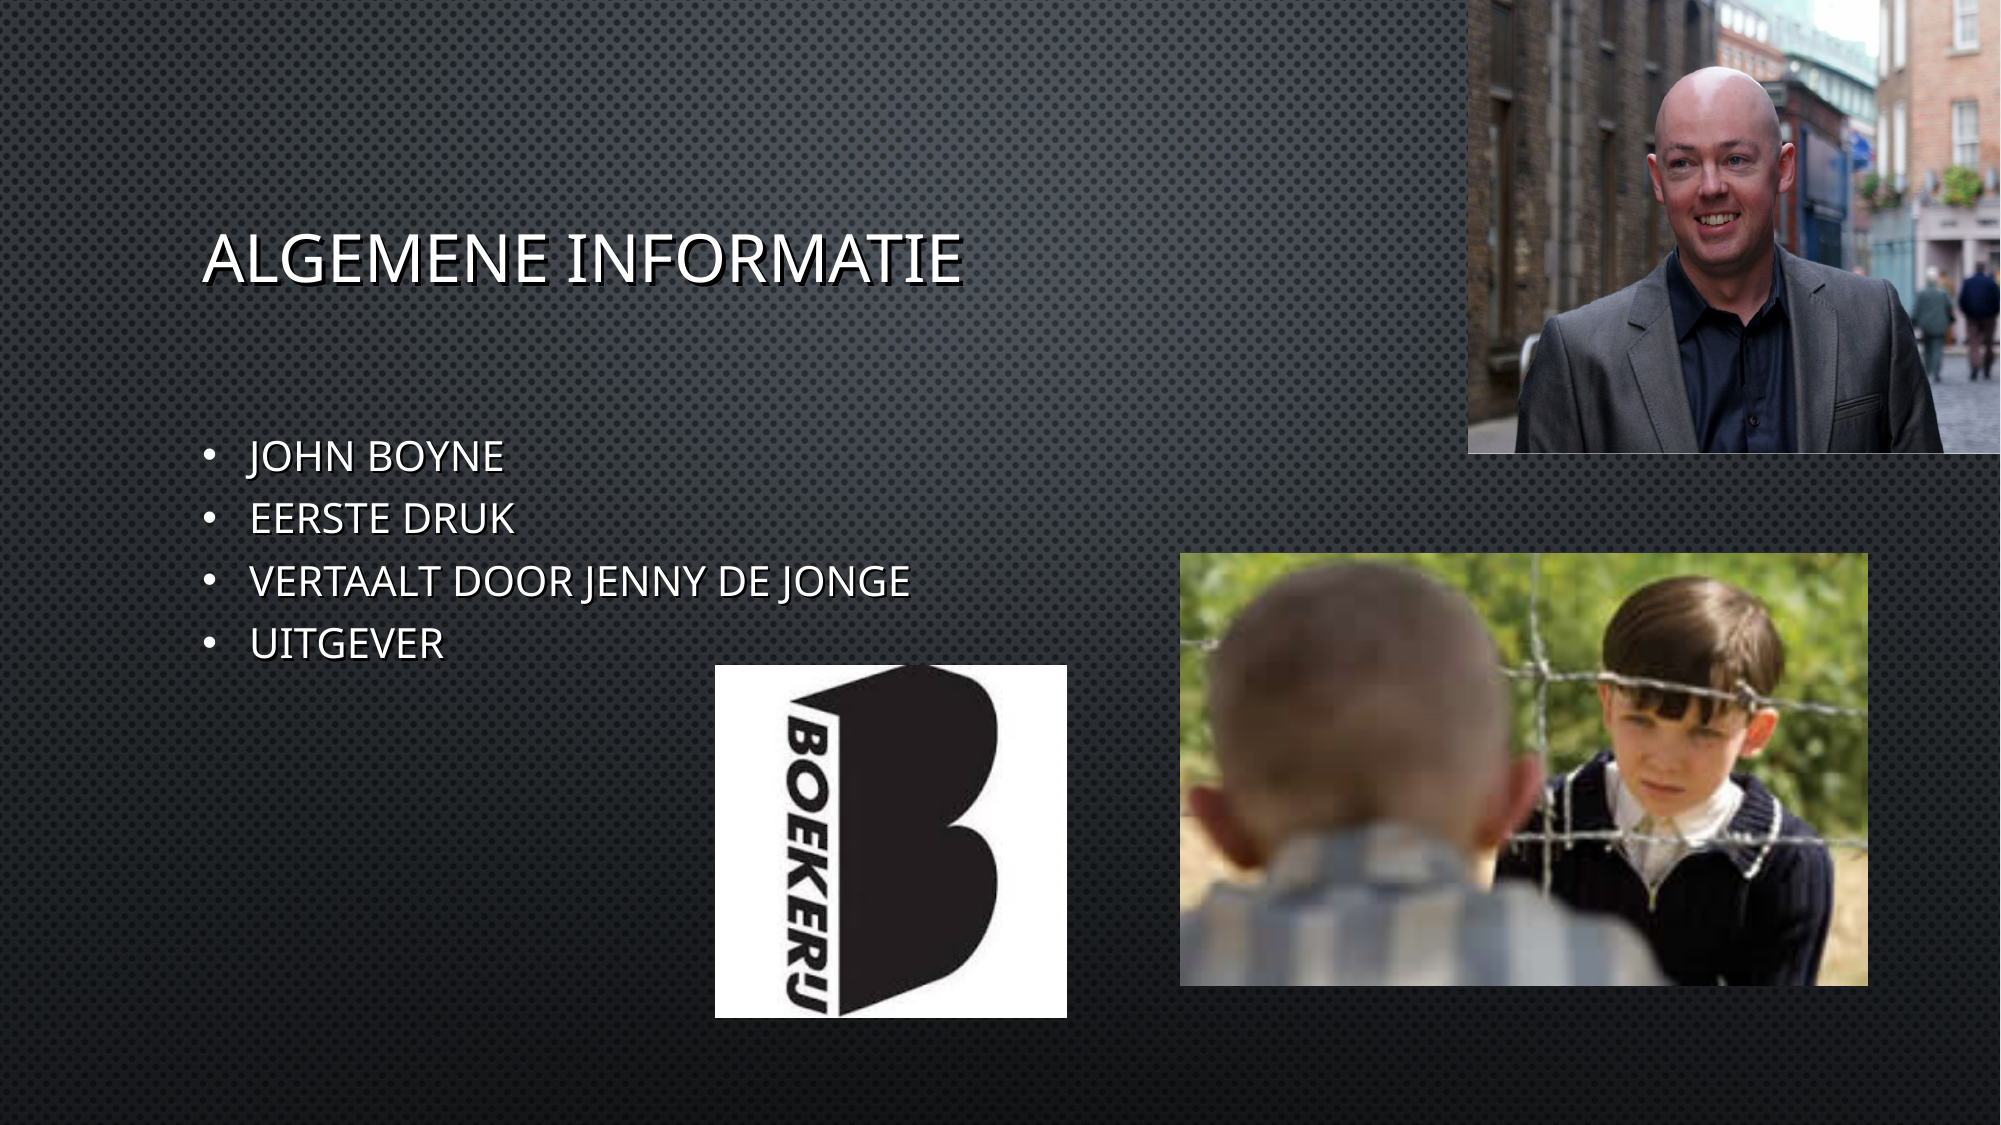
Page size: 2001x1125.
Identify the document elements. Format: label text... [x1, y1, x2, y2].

picture [1468, 0, 2000, 454]
title Algemene informatie [187, 99, 1468, 291]
picture [1180, 553, 1868, 986]
picture [715, 665, 1067, 1018]
list John Boyne Eerste druk Vertaalt door jenny de jonge Uitgever [187, 291, 1813, 805]
